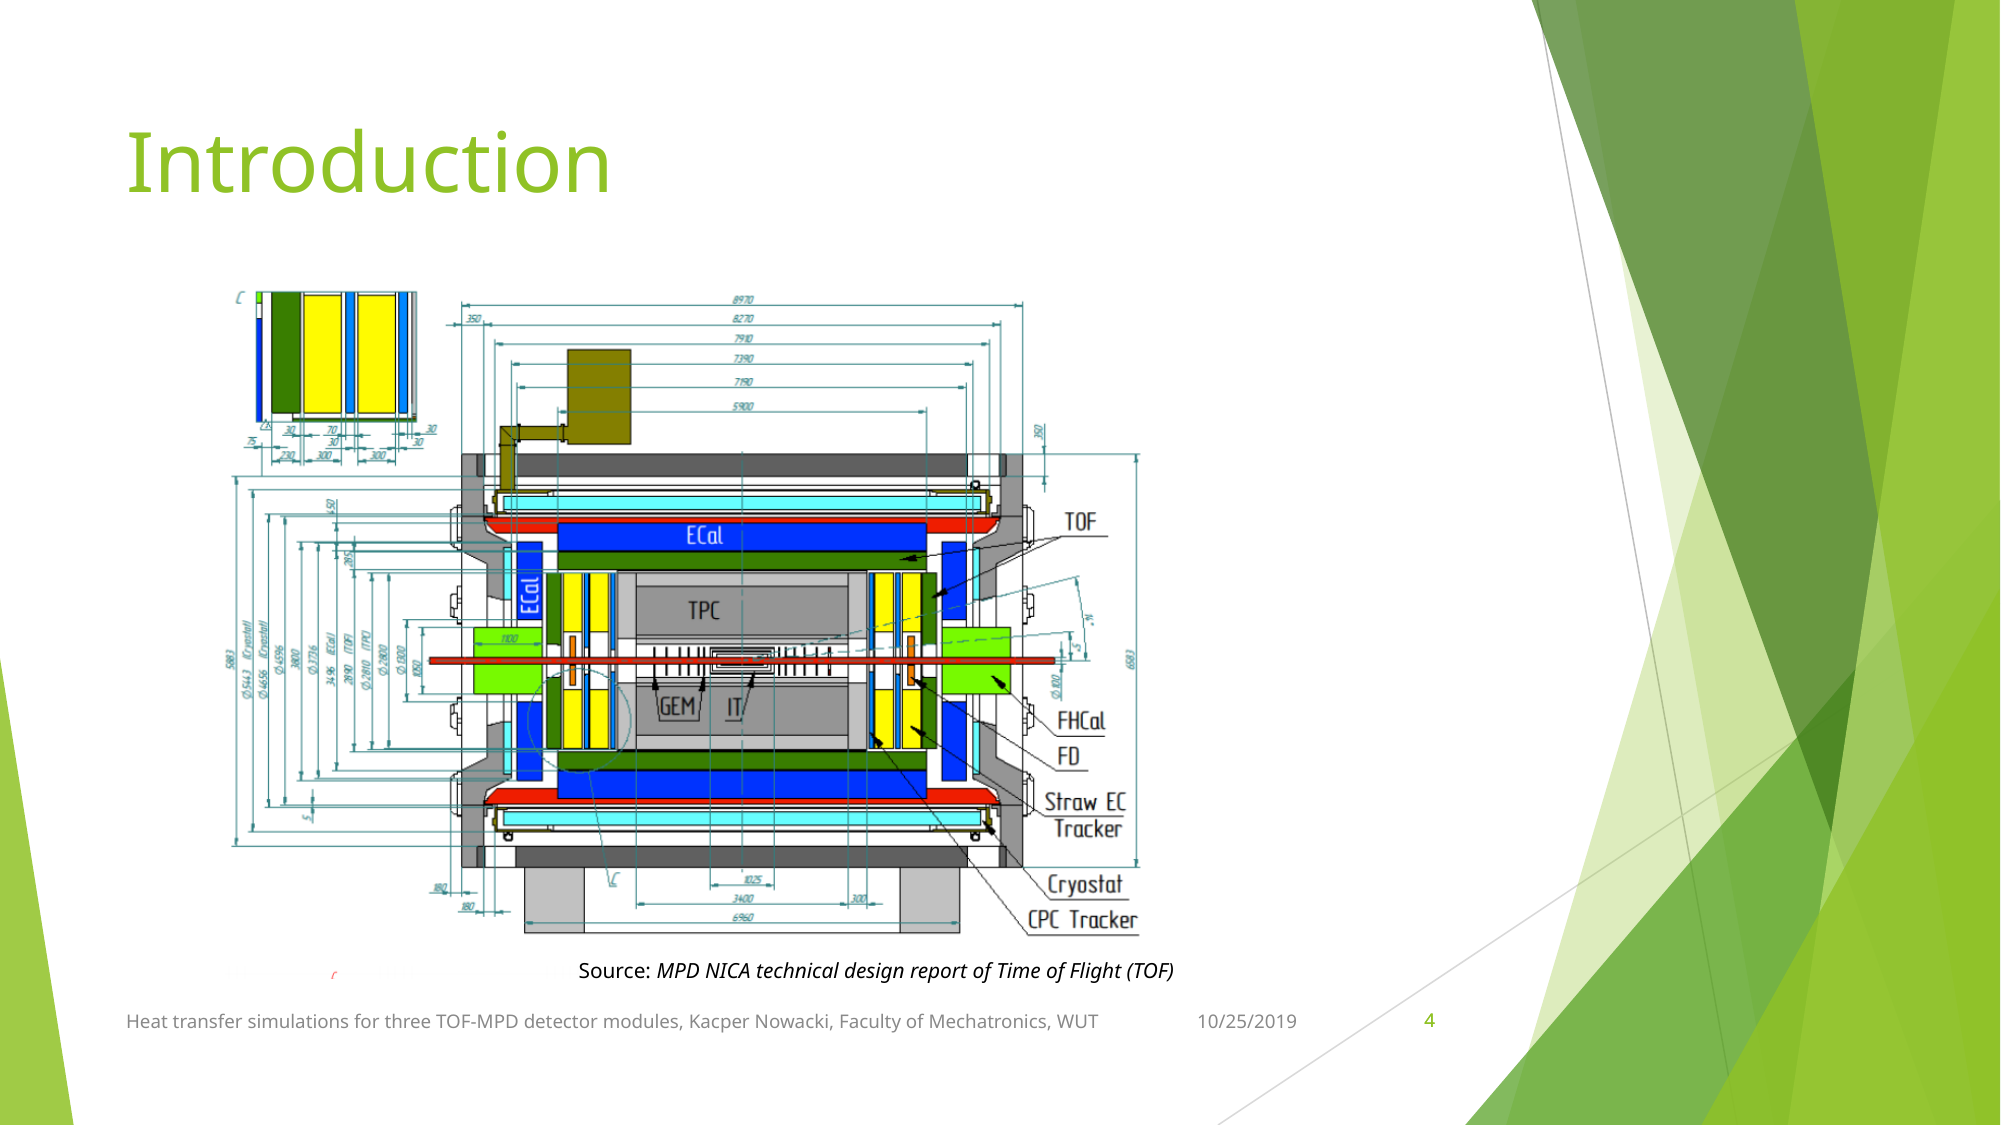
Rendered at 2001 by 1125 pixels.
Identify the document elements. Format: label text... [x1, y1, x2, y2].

title Introduction [111, 101, 1522, 319]
text_box 10/25/2019 [1181, 991, 1332, 1051]
picture [82, 197, 1217, 979]
text_box Heat transfer simulations for three TOF-MPD detector modules, Kacper Nowacki, Faculty of Mechatronics, WUT [111, 991, 1145, 1051]
text_box Source: MPD NICA technical design report of Time of Flight (TOF) [563, 950, 1217, 992]
text_box [1409, 991, 1522, 1051]
